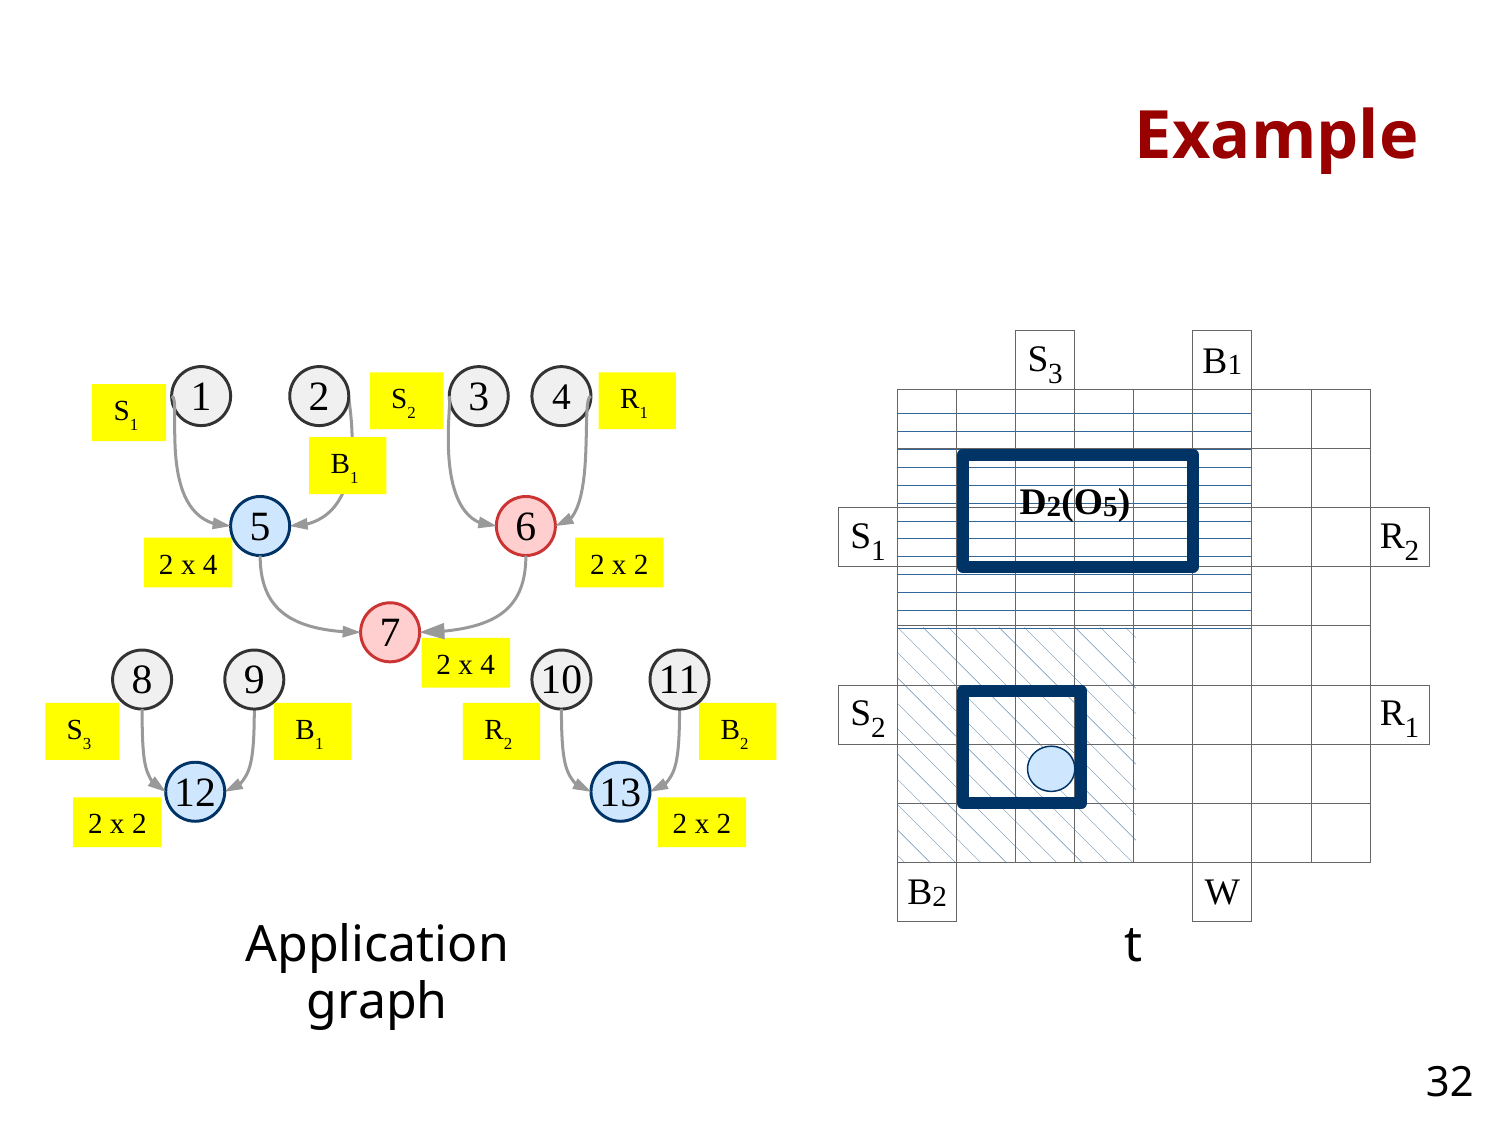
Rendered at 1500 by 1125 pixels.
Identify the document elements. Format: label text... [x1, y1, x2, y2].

text_box 7 [360, 602, 420, 662]
text_box [898, 395, 956, 448]
text_box [898, 449, 956, 507]
text_box t [912, 907, 1355, 981]
text_box R1 [598, 372, 676, 430]
text_box B2 [897, 862, 957, 922]
text_box 9 [224, 650, 284, 710]
text_box [957, 626, 1015, 685]
text_box [1086, 686, 1133, 744]
text_box B1 [1192, 330, 1252, 390]
text_box [1193, 626, 1251, 633]
text_box 10 [531, 650, 591, 709]
text_box 2 x 2 [575, 537, 664, 588]
text_box 4 [531, 366, 591, 426]
text_box W [1192, 862, 1252, 907]
text_box S3 [1015, 330, 1075, 390]
text_box [898, 804, 956, 862]
text_box 2 x 2 [657, 797, 747, 848]
text_box [1016, 626, 1074, 685]
text_box 1 [171, 366, 231, 426]
text_box R1 [1370, 685, 1430, 745]
text_box S2 [838, 685, 898, 745]
text_box R2 [1370, 507, 1430, 567]
text_box [1134, 461, 1187, 507]
text_box [898, 567, 956, 625]
text_box [1134, 508, 1187, 561]
text_box [1134, 626, 1192, 685]
text_box [1134, 395, 1192, 448]
text_box 2 [289, 366, 349, 426]
text_box 13 [590, 762, 651, 822]
text_box [1075, 554, 1133, 561]
text_box [1193, 567, 1251, 625]
text_box [969, 461, 1015, 507]
text_box [957, 807, 1015, 862]
text_box [957, 571, 1015, 625]
text_box 2 x 4 [144, 537, 233, 588]
text_box [1075, 461, 1133, 472]
text_box B1 [274, 702, 352, 760]
text_box [1016, 573, 1074, 625]
text_box [969, 508, 1015, 561]
text_box [1016, 745, 1075, 797]
text_box [1016, 461, 1074, 472]
text_box B1 [309, 437, 387, 495]
text_box [898, 745, 956, 803]
text_box [1193, 395, 1251, 448]
text_box S3 [45, 702, 120, 760]
text_box [957, 395, 1015, 448]
text_box [1075, 626, 1133, 685]
text_box 12 [165, 762, 225, 822]
text_box [898, 686, 956, 744]
text_box 11 [650, 650, 710, 710]
text_box 3 [449, 366, 509, 426]
text_box [1075, 804, 1133, 862]
text_box 6 [496, 496, 556, 556]
text_box [898, 626, 956, 685]
text_box 2 x 4 [421, 637, 511, 688]
text_box [1087, 745, 1133, 803]
text_box S1 [92, 384, 167, 442]
text_box [1016, 554, 1074, 561]
text_box R2 [462, 702, 541, 760]
text_box [1075, 573, 1133, 625]
text_box [1199, 508, 1251, 566]
text_box 8 [112, 650, 172, 709]
text_box S1 [838, 507, 898, 567]
text_box [898, 508, 956, 566]
text_box D2(O5) [981, 472, 1169, 554]
text_box [1197, 449, 1251, 507]
text_box 2 x 2 [73, 797, 162, 848]
text_box S2 [369, 372, 444, 430]
text_box 5 [230, 496, 290, 556]
text_box Application graph [156, 907, 599, 981]
text_box B2 [699, 702, 777, 760]
title Example [75, 44, 1419, 227]
text_box [1016, 809, 1074, 862]
text_box [1075, 395, 1133, 448]
text_box [1016, 395, 1074, 448]
text_box [1016, 697, 1074, 744]
text_box [969, 745, 1015, 797]
text_box [969, 697, 1015, 744]
text_box [1134, 573, 1192, 625]
